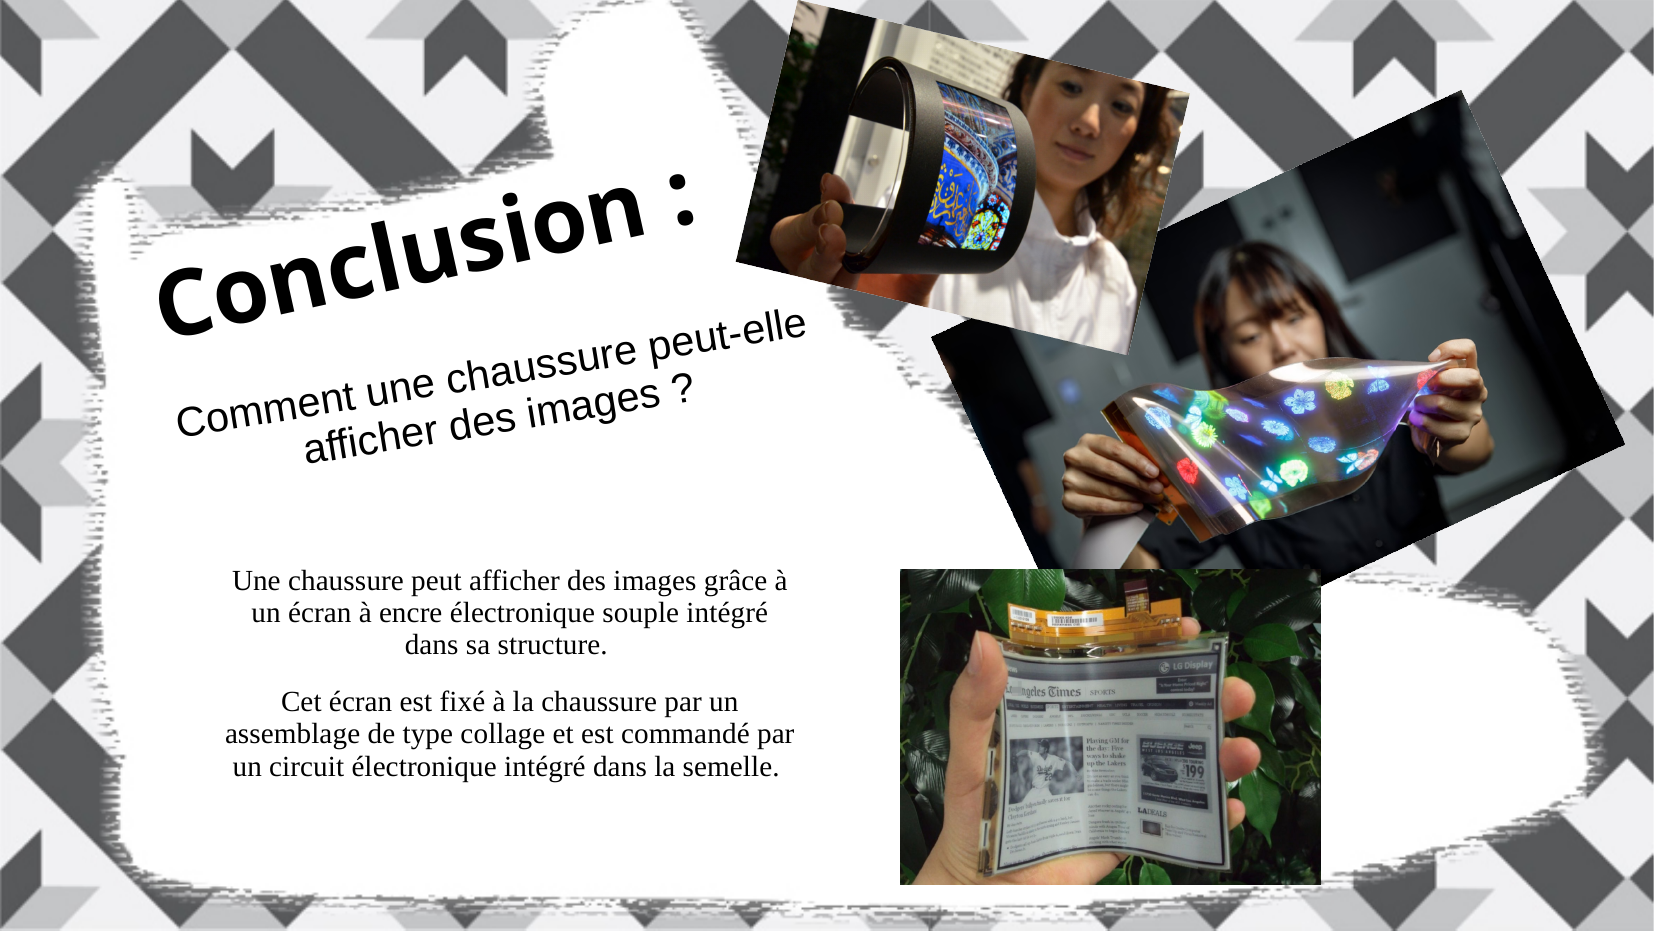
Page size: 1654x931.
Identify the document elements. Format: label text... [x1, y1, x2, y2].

text_box Une chaussure peut afficher des images grâce à un écran à encre électronique souple intégré dans sa structure. Cet écran est fixé à la chaussure par un assemblage de type collage et est commandé par un circuit électronique intégré dans la semelle. [210, 556, 811, 826]
text_box Comment une chaussure peut-elle afficher des images ? [116, 285, 874, 510]
title Conclusion : [0, 80, 777, 422]
picture [0, 0, 1654, 931]
